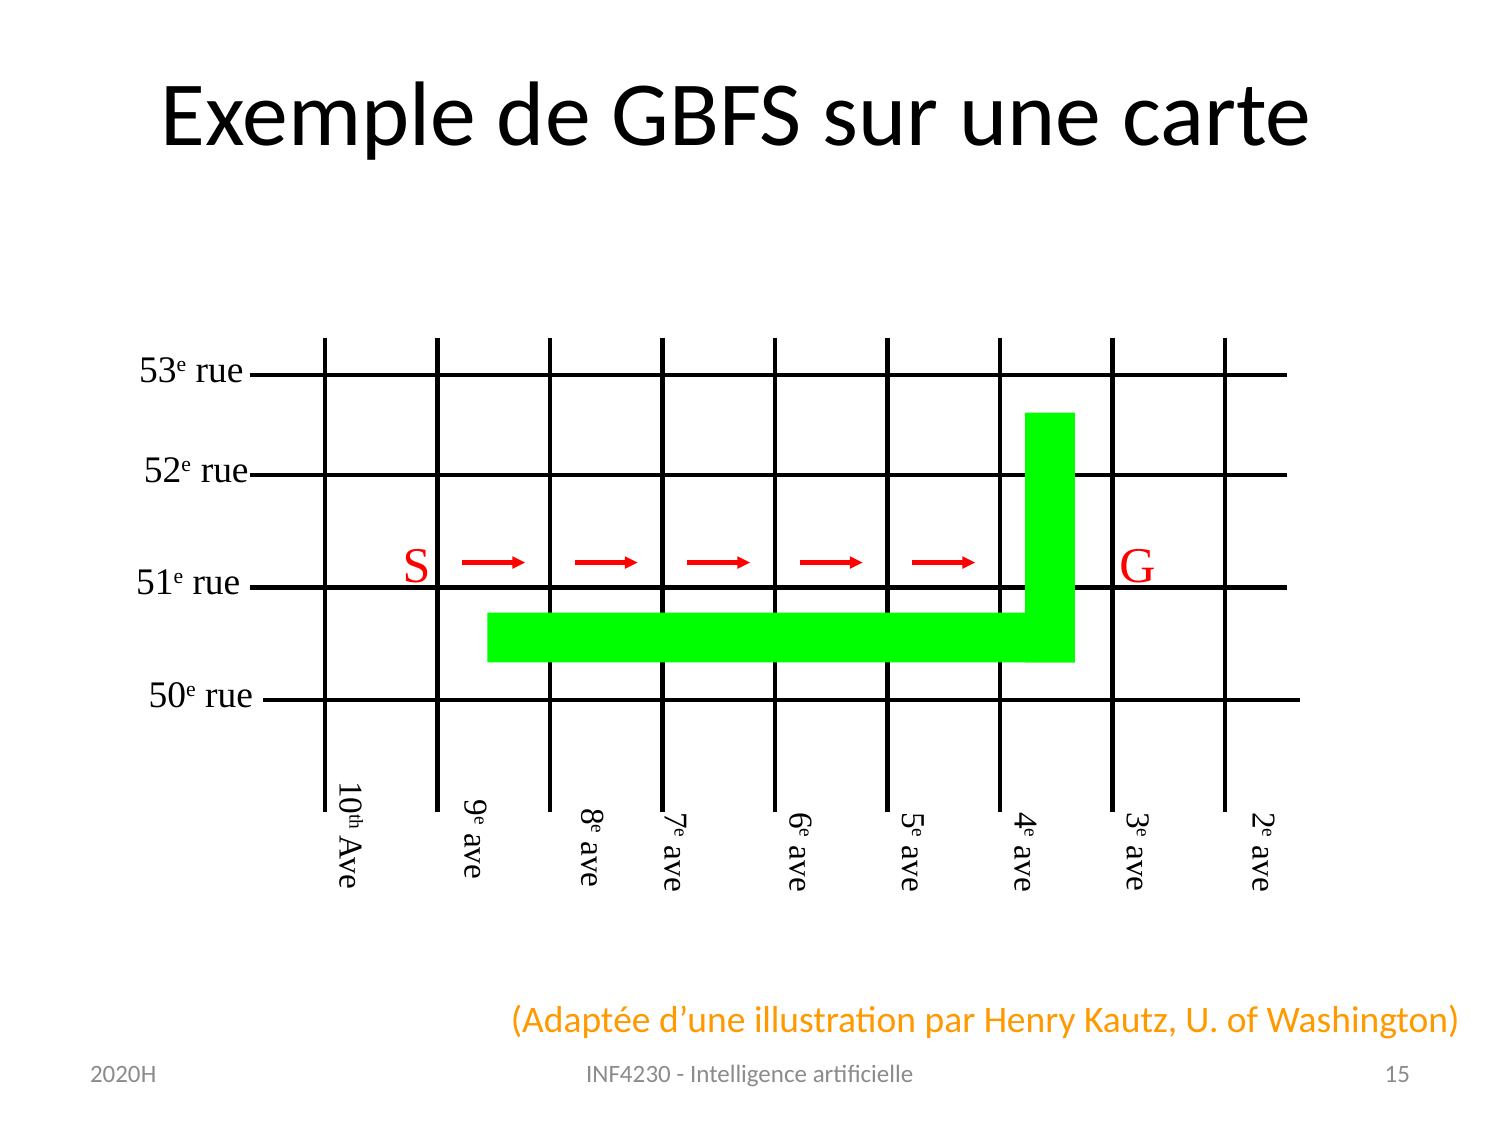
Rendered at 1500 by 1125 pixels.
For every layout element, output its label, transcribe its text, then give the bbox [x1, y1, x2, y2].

text_box 2e ave [1238, 797, 1294, 907]
text_box 4e ave [1000, 797, 1056, 907]
text_box 10th Ave [325, 766, 381, 904]
text_box 6e ave [775, 797, 831, 907]
text_box G [1099, 524, 1175, 600]
text_box [487, 412, 1075, 663]
text_box 3e ave [1112, 797, 1168, 907]
text_box 9e ave [450, 784, 506, 895]
text_box 50e rue [133, 662, 269, 723]
text_box 7e ave [650, 797, 706, 907]
footer INF4230 - Intelligence artificielle [512, 1042, 988, 1103]
text_box 53e rue [124, 337, 259, 398]
text_box (Adaptée d’une illustration par Henry Kautz, U. of Washington) [496, 987, 1476, 1048]
slide_number 2020H [75, 1042, 425, 1103]
text_box 8e ave [567, 793, 622, 903]
text_box S [387, 524, 446, 600]
text_box 52e rue [129, 437, 264, 498]
text_box 5e ave [887, 797, 943, 907]
slide_number <numéro> [1074, 1042, 1425, 1103]
title Exemple de GBFS sur une carte [24, 21, 1450, 197]
text_box 51e rue [121, 549, 256, 610]
